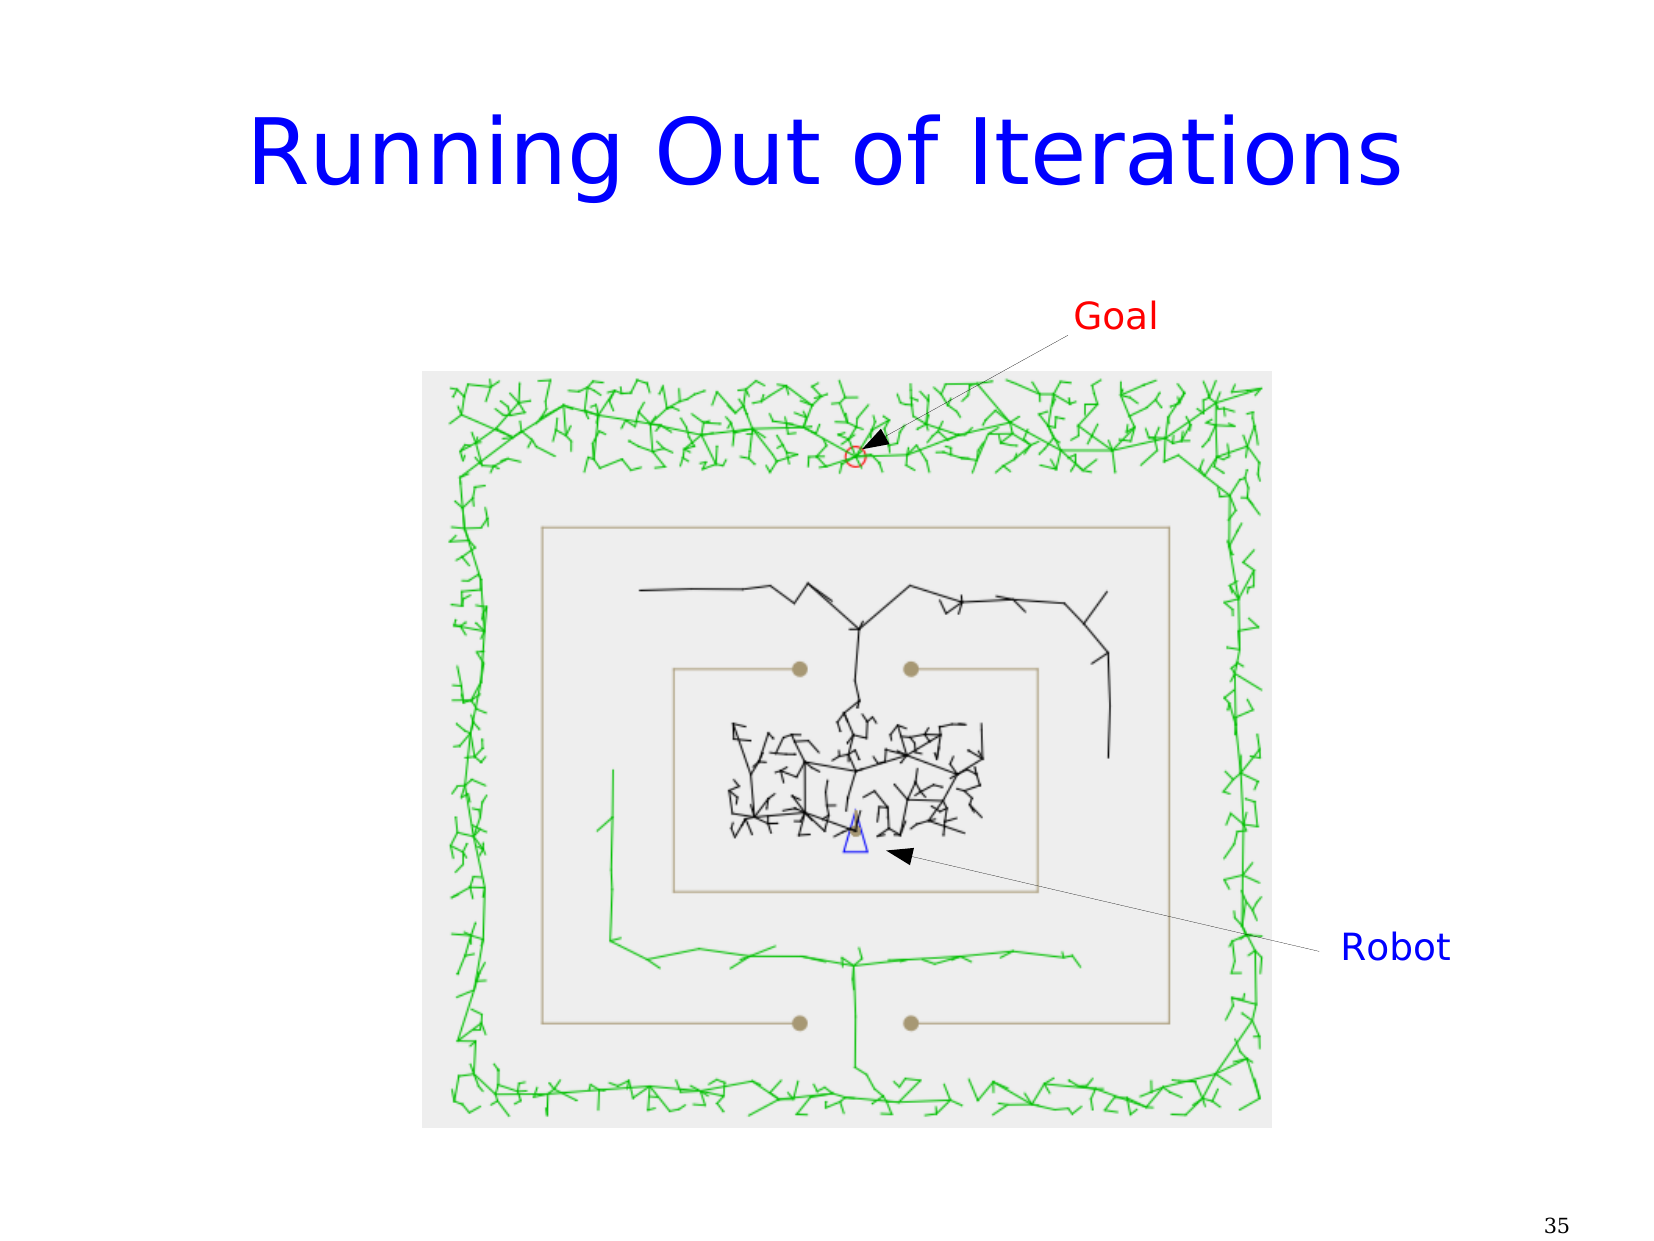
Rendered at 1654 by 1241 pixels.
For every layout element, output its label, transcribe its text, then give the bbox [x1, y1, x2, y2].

text_box Robot [1325, 918, 1466, 978]
title Running Out of Iterations [82, 49, 1571, 257]
text_box Goal [1058, 287, 1174, 347]
picture [422, 371, 1272, 1128]
